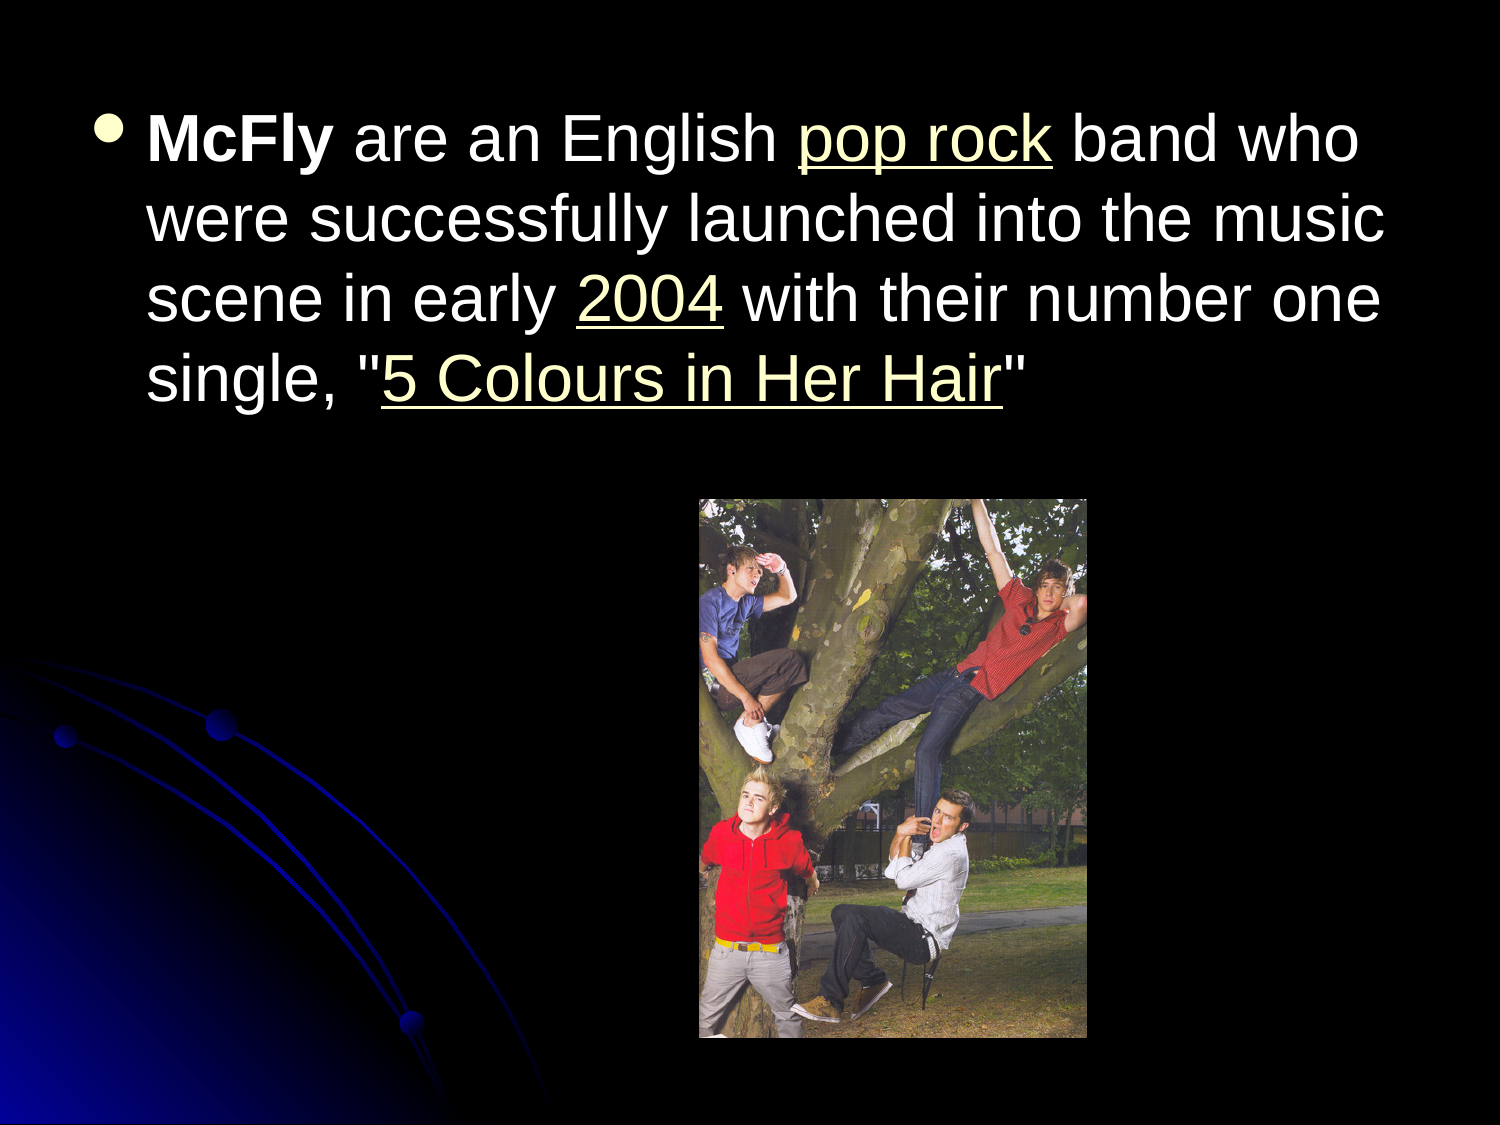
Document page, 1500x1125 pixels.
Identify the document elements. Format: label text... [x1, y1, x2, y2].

picture [699, 499, 1087, 1038]
list McFly are an English pop rock band who were successfully launched into the music scene in early 2004 with their number one single, "5 Colours in Her Hair" [75, 87, 1438, 475]
